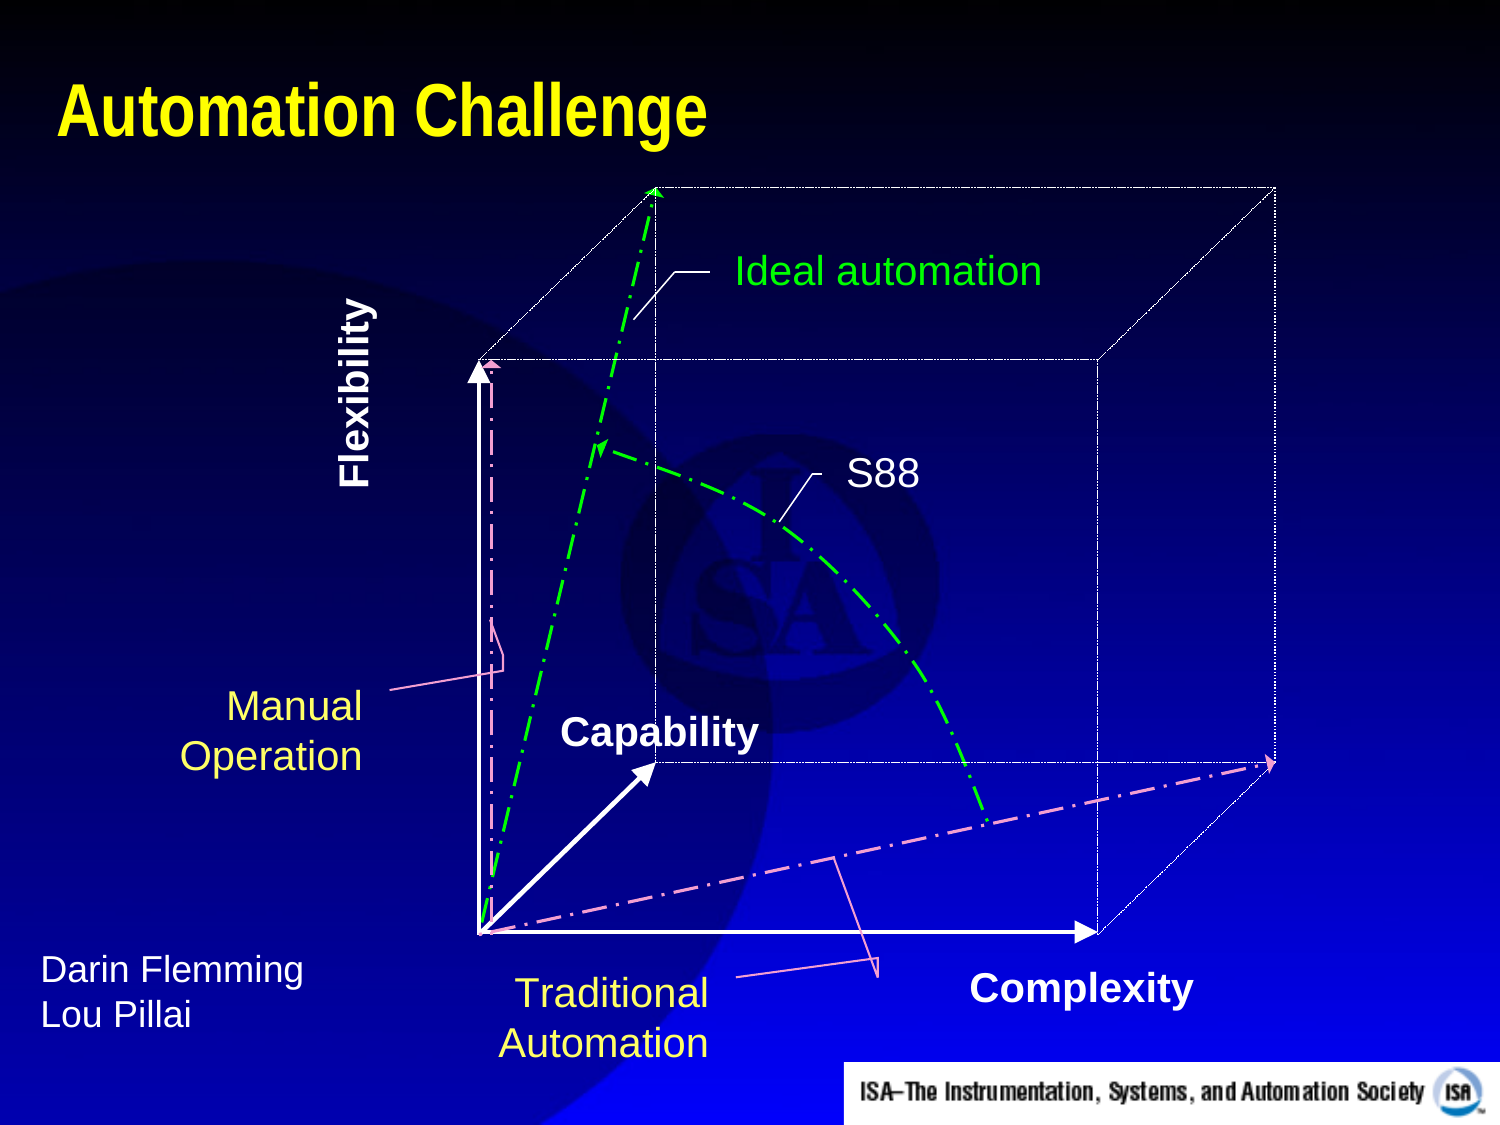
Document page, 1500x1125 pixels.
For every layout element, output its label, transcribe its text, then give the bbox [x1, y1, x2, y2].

text_box Ideal automation [734, 236, 1048, 318]
text_box Capability [481, 696, 842, 793]
text_box Darin Flemming Lou Pillai [25, 937, 320, 1043]
text_box Complexity [900, 953, 1264, 1050]
picture [0, 0, 1500, 1125]
text_box Traditional Automation [302, 958, 724, 1063]
text_box S88 [846, 438, 1205, 553]
text_box Flexibility [232, 357, 479, 431]
title Automation Challenge [41, 12, 1463, 201]
text_box Manual Operation [150, 671, 378, 775]
